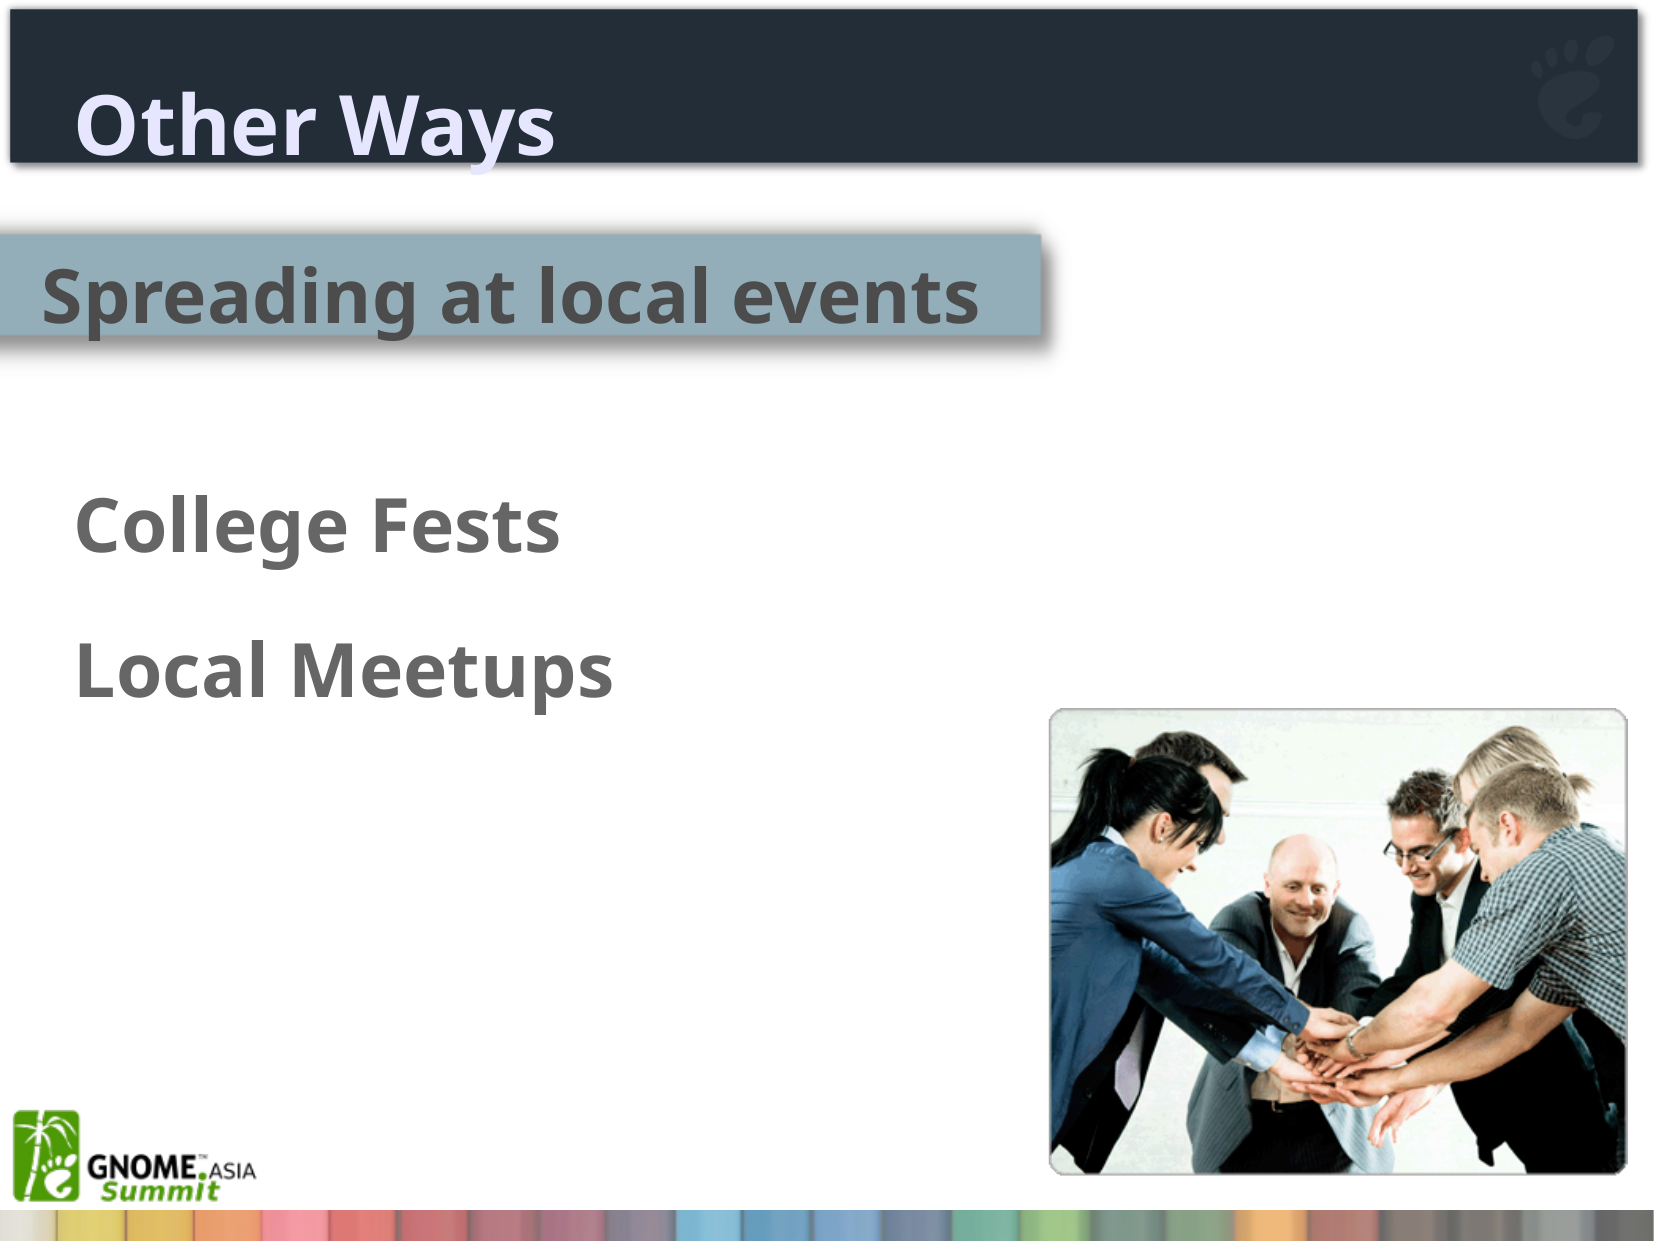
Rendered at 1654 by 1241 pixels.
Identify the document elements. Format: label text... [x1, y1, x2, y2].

picture [0, 206, 1076, 384]
picture [0, 0, 1654, 179]
text_box Local Meetups [59, 609, 680, 709]
picture [1033, 708, 1628, 1192]
text_box College Fests [59, 464, 680, 565]
text_box Other Ways [59, 59, 552, 168]
picture [0, 1101, 1654, 1241]
text_box Spreading at local events [27, 236, 1034, 336]
